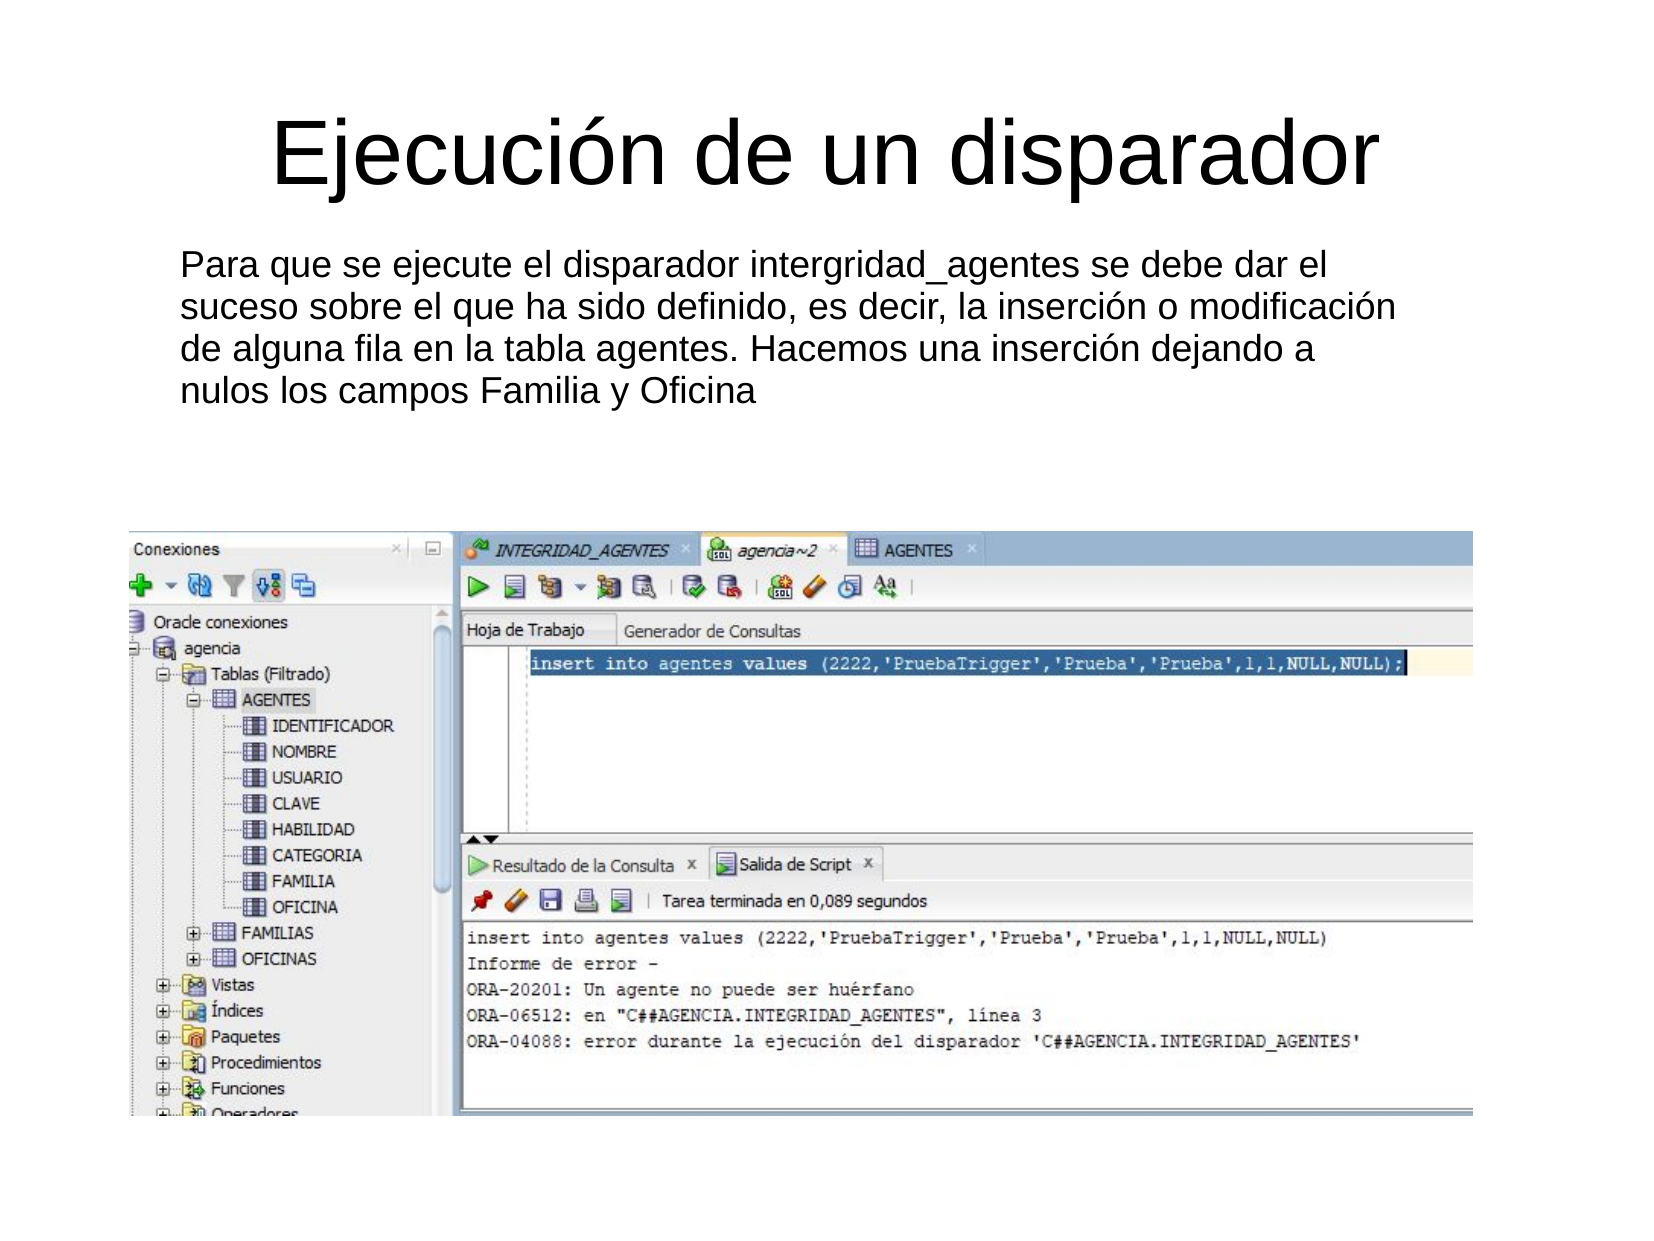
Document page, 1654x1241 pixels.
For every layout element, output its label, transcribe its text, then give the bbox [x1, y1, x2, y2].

picture [129, 531, 1473, 1116]
text_box Para que se ejecute el disparador intergridad_agentes se debe dar el suceso sobre el que ha sido definido, es decir, la inserción o modificación de alguna fila en la tabla agentes. Hacemos una inserción dejando a nulos los campos Familia y Oficina [165, 236, 1418, 449]
title Ejecución de un disparador [82, 49, 1571, 257]
